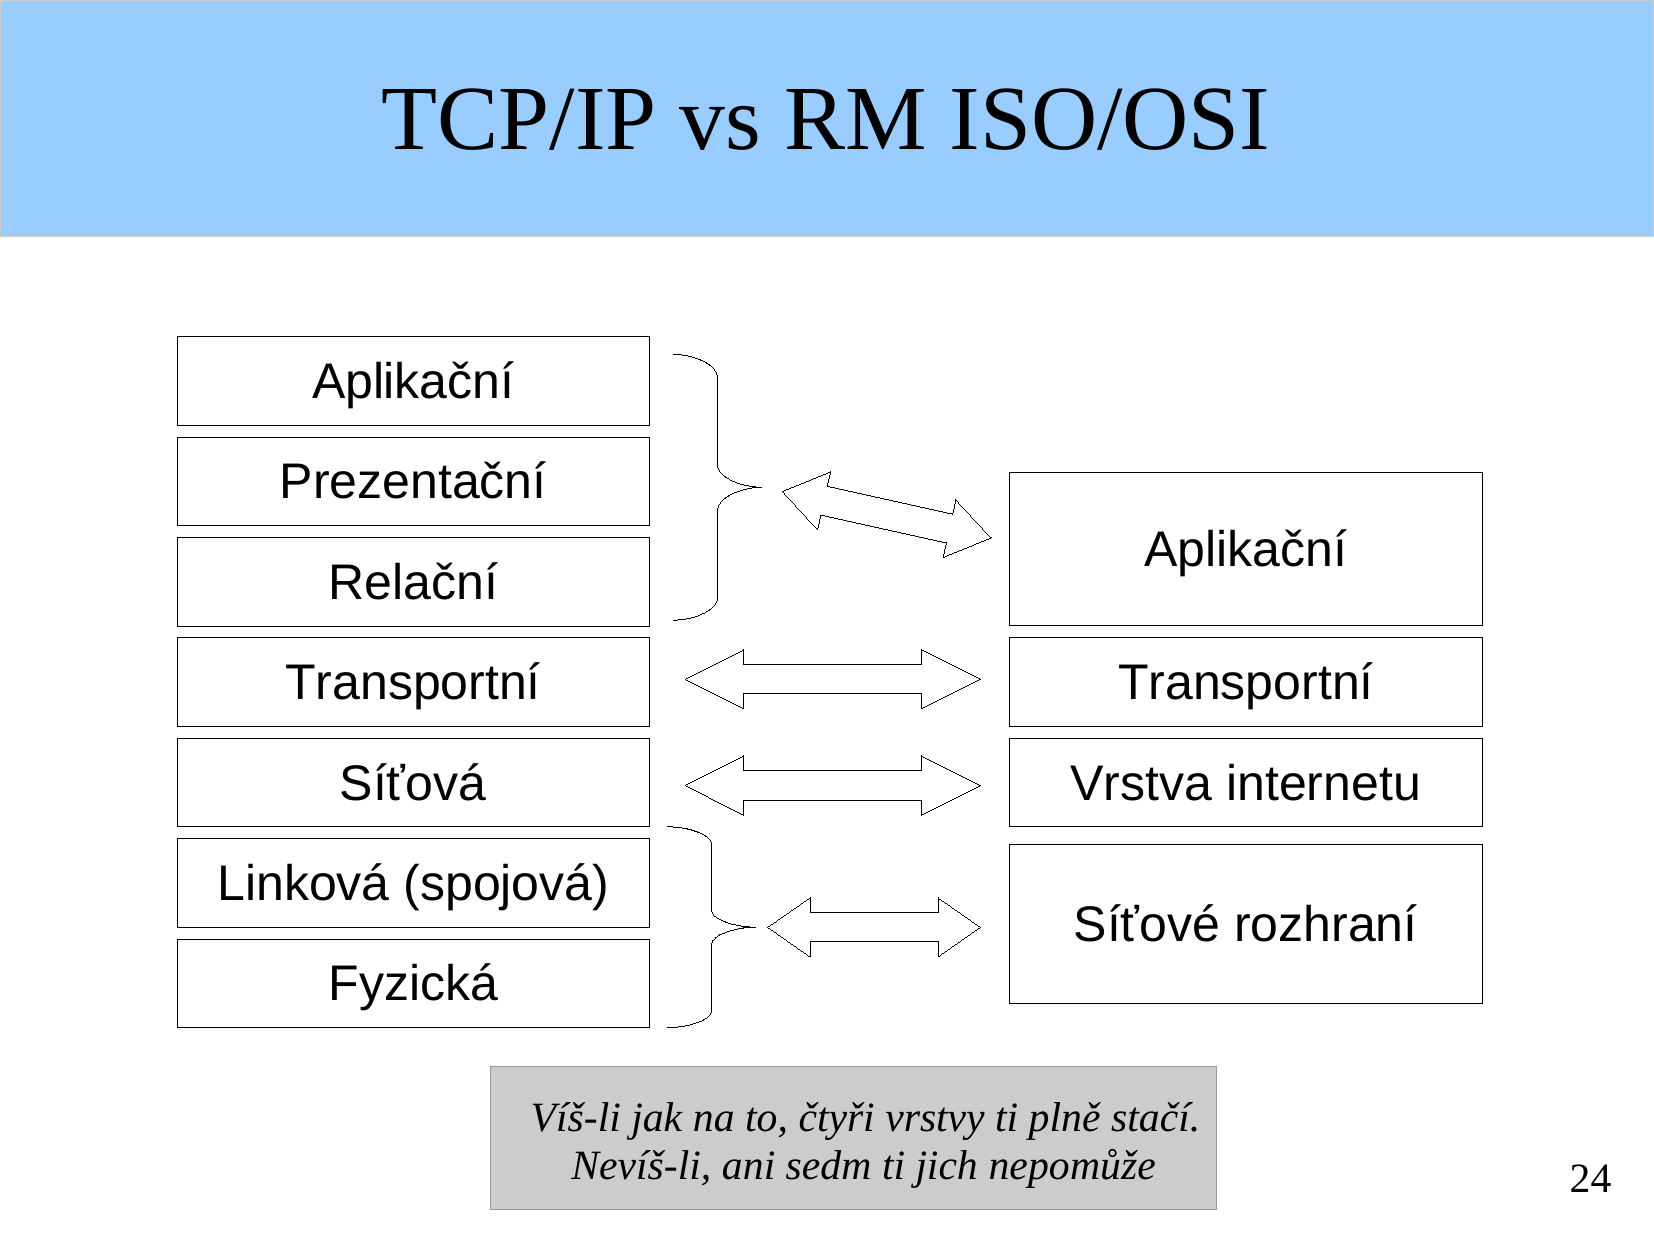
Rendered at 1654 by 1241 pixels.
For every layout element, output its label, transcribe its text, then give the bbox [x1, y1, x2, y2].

text_box Fyzická [177, 939, 650, 1028]
text_box Víš-li jak na to, čtyři vrstvy ti plně stačí. Nevíš-li, ani sedm ti jich nepomůže [490, 1066, 1217, 1210]
text_box Linková (spojová) [177, 838, 650, 928]
text_box Aplikační [177, 336, 650, 426]
text_box Prezentační [177, 437, 650, 526]
text_box Síťové rozhraní [1009, 844, 1483, 1004]
title TCP/IP vs RM ISO/OSI [0, 0, 1654, 237]
text_box Transportní [177, 637, 650, 727]
text_box Aplikační [1009, 472, 1483, 626]
text_box Relační [177, 537, 650, 627]
text_box Transportní [1009, 637, 1483, 727]
text_box Vrstva internetu [1009, 738, 1483, 827]
text_box Síťová [177, 738, 650, 827]
